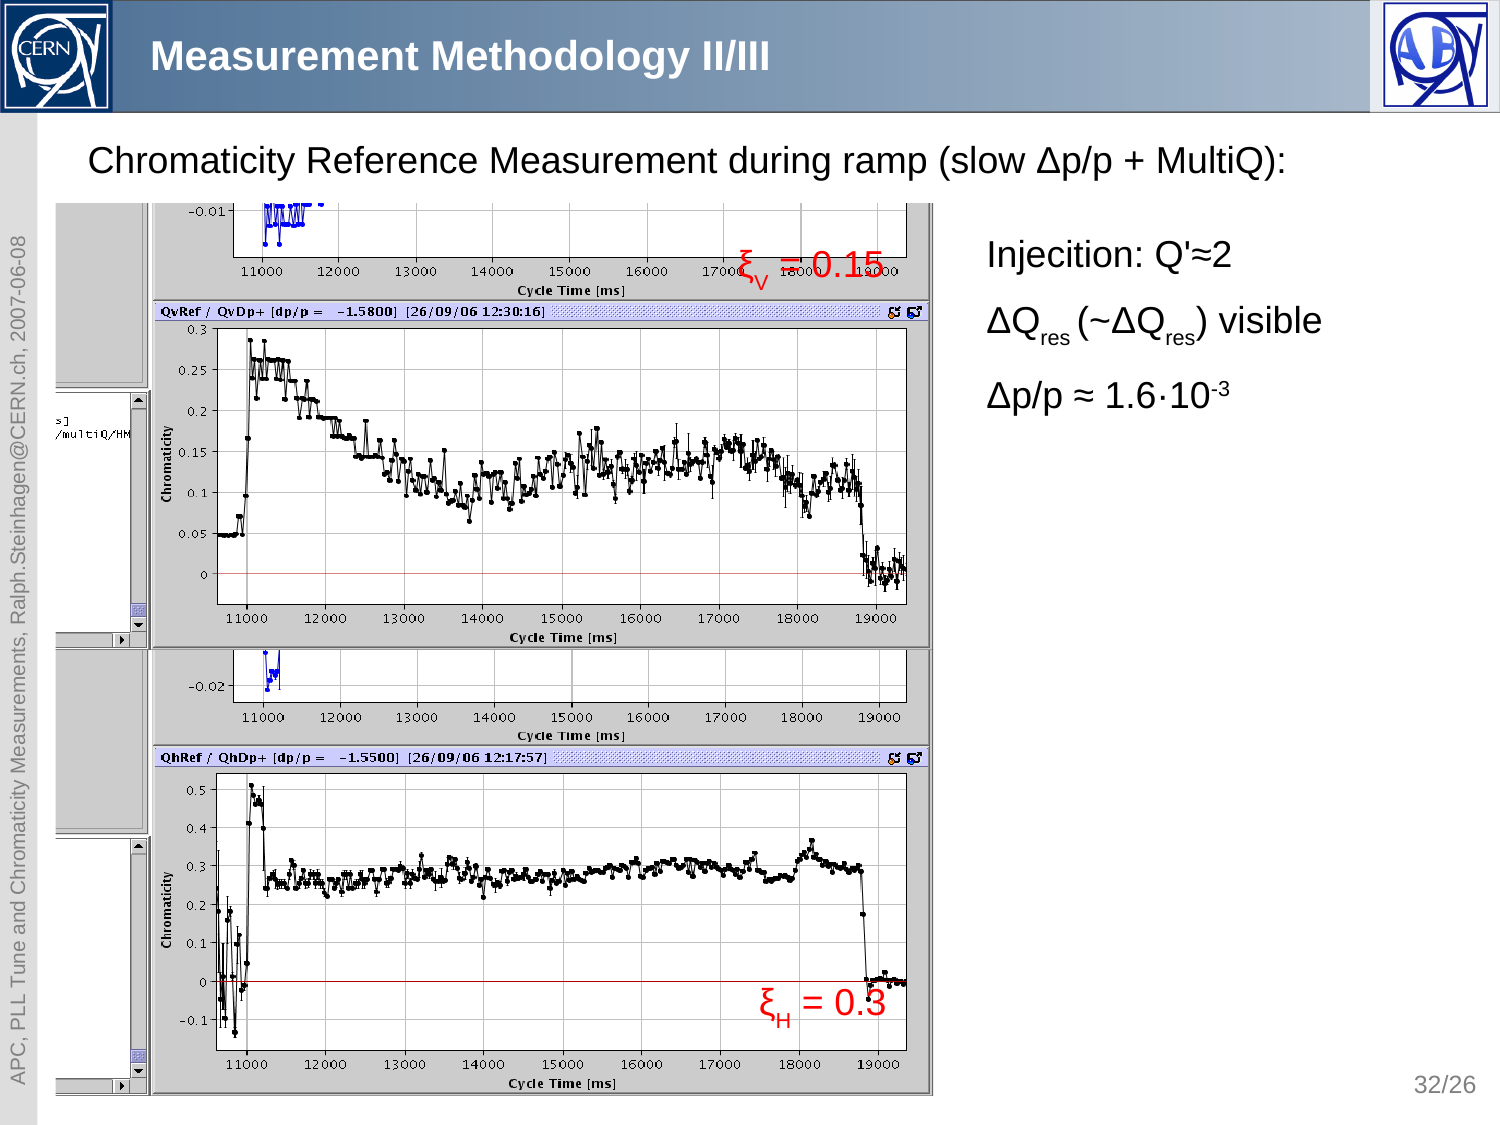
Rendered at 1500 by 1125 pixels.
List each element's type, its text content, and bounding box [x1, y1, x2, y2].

text_box ξH = 0.3 [744, 974, 902, 1041]
list Chromaticity Reference Measurement during ramp (slow Δp/p + MultiQ): [87, 137, 1438, 1030]
text_box ξV = 0.15 [722, 236, 900, 303]
list Injecition: Q'≈2 ΔQres (~ΔQres) visible Δp/p ≈ 1.6·10-3 [986, 232, 1459, 627]
picture [55, 203, 934, 1096]
picture [1382, 1, 1489, 108]
title Measurement Methodology II/III [150, 0, 1201, 113]
picture [0, 0, 113, 113]
